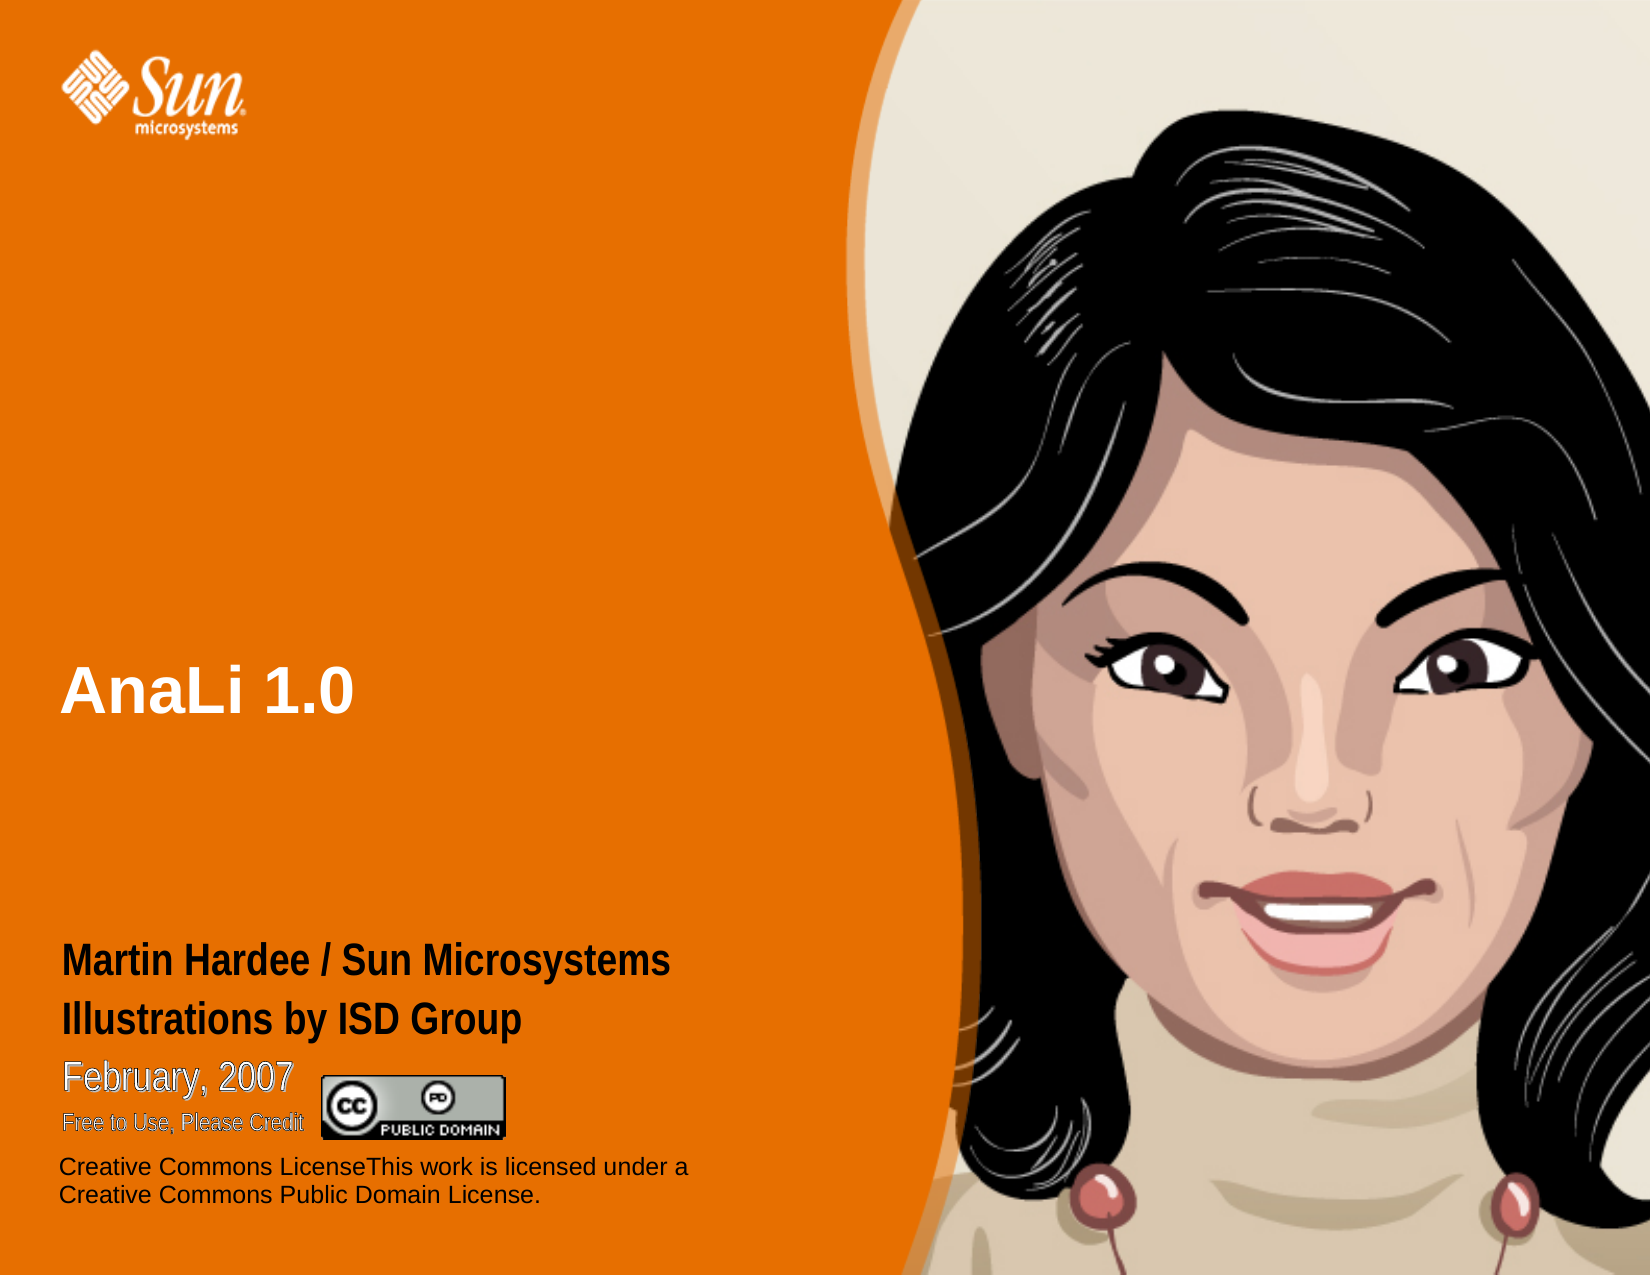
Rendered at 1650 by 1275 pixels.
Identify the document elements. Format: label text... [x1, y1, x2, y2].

text_box AnaLi 1.0 [59, 652, 825, 784]
text_box Martin Hardee / Sun Microsystems Illustrations by ISD Group February, 2007 Free to Use, Please Credit [61, 935, 679, 1102]
text_box Creative Commons LicenseThis work is licensed under a Creative Commons Public Domain License. [44, 1102, 723, 1217]
picture [0, 0, 1650, 1275]
